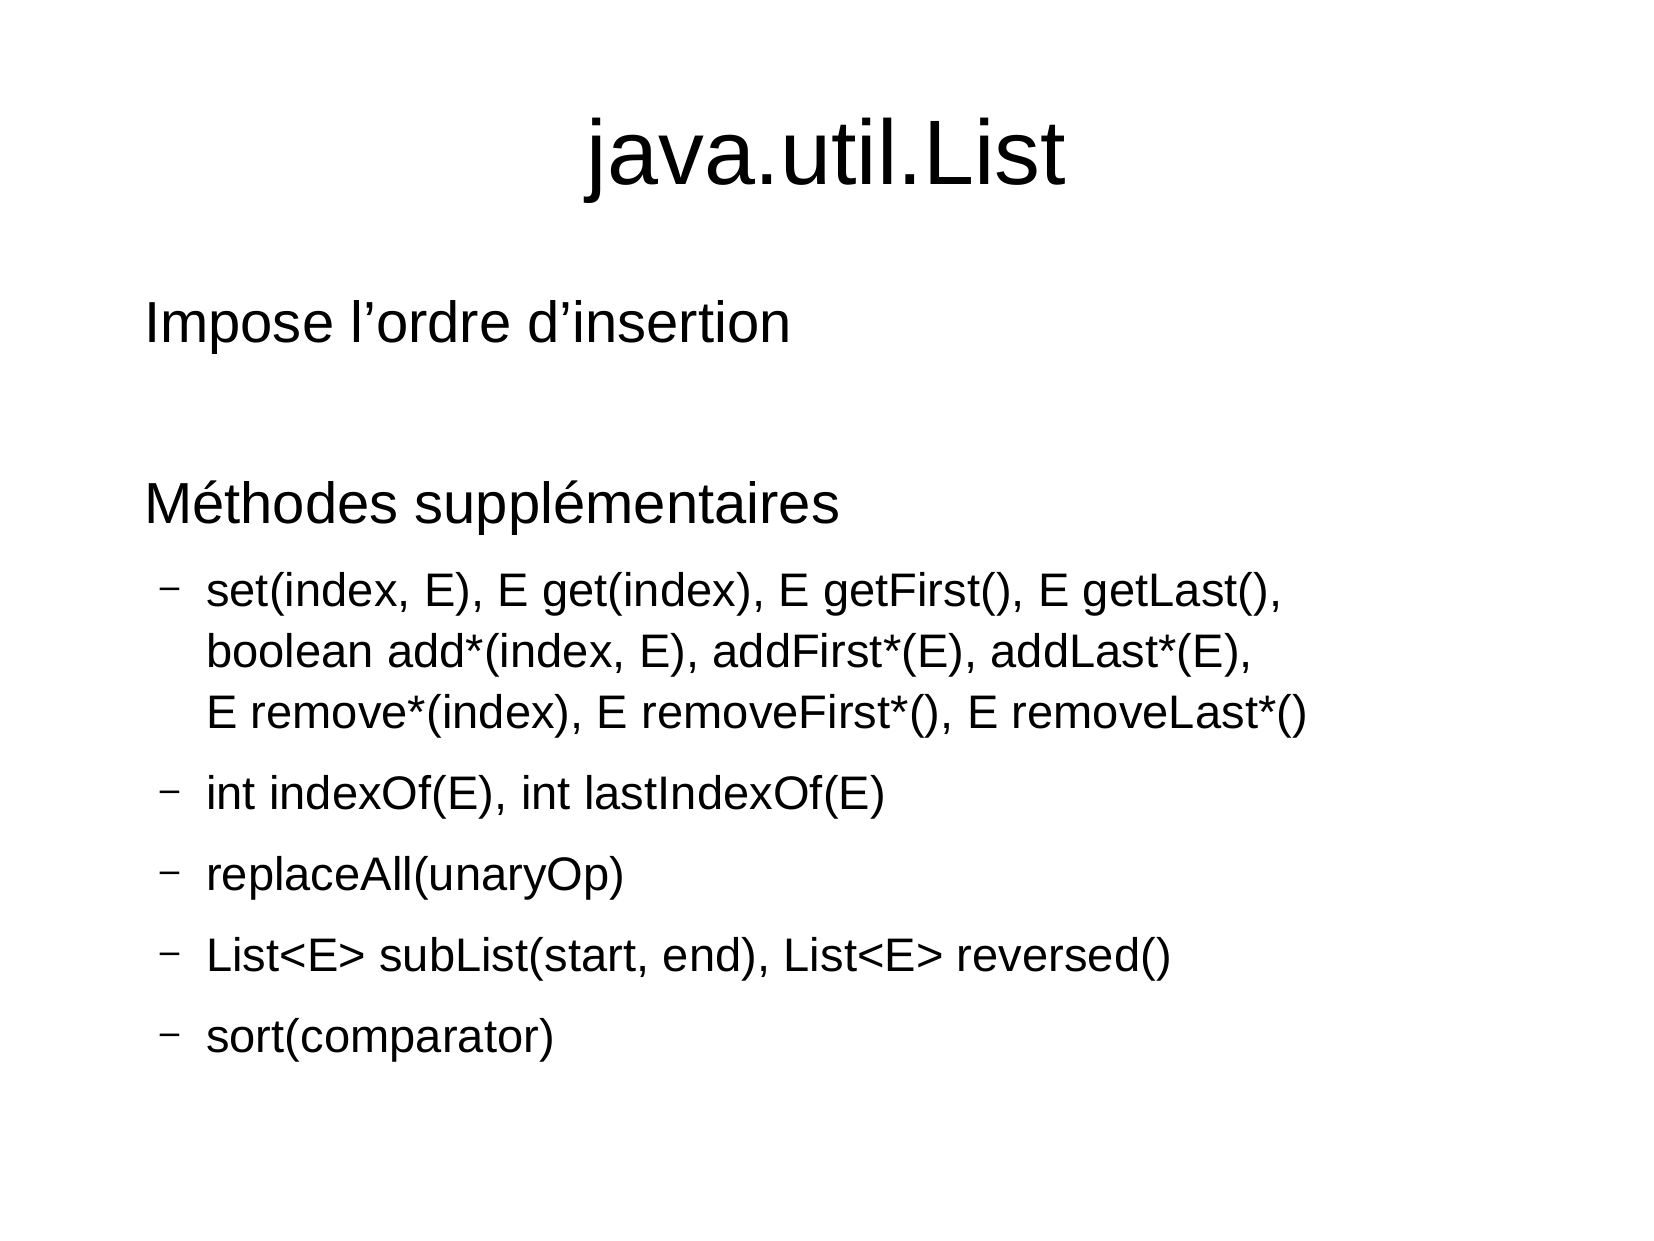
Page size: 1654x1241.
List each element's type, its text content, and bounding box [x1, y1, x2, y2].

title java.util.List [82, 49, 1571, 257]
list Impose l’ordre d’insertion Méthodes supplémentaires set(index, E), E get(index), E getFirst(), E getLast(), boolean add*(index, E), addFirst*(E), addLast*(E), E remove*(index), E removeFirst*(), E removeLast*() int indexOf(E), int lastIndexOf(E) replaceAll(unaryOp) List<E> subList(start, end), List<E> reversed() sort(comparator) [82, 290, 1571, 1066]
